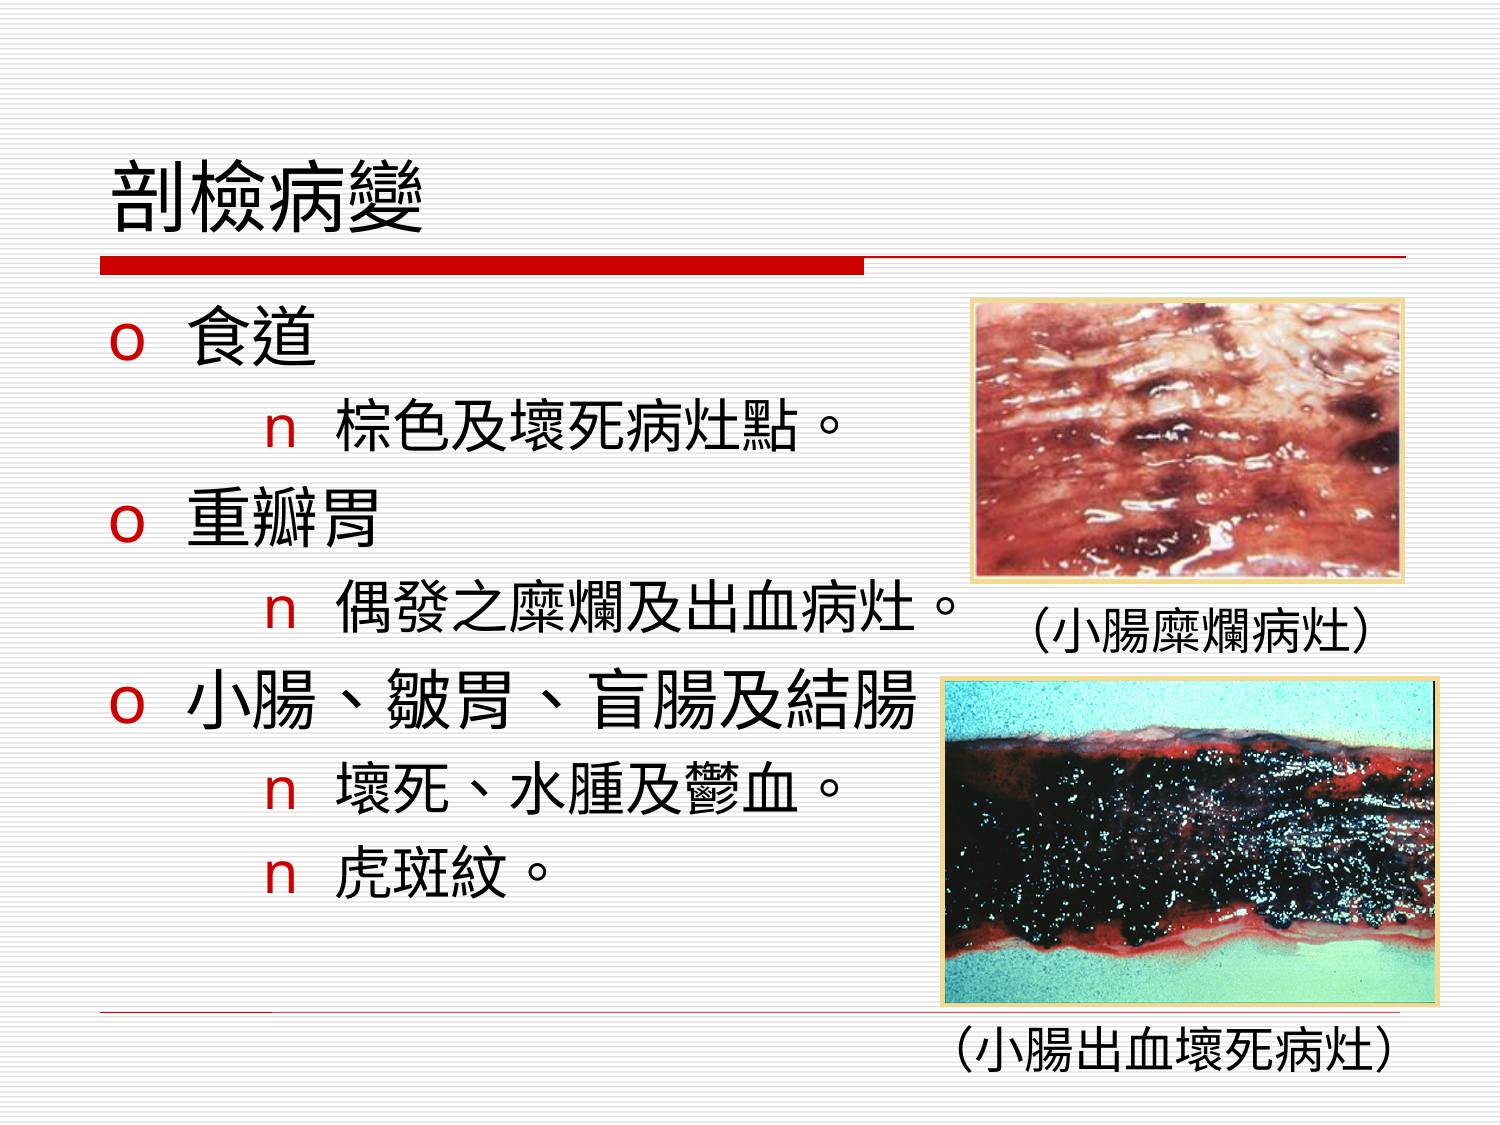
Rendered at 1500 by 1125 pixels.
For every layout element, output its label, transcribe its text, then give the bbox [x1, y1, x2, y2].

text_box （小腸出血壞死病灶） [909, 1011, 1459, 1087]
picture [974, 302, 1401, 579]
title 剖檢病變 [94, 50, 1407, 250]
picture [944, 680, 1435, 1003]
list 食道 棕色及壞死病灶點。 重瓣胃 偶發之糜爛及出血病灶。 小腸、皺胃、盲腸及結腸 壞死、水腫及鬱血。 虎斑紋。 [92, 287, 1406, 988]
text_box （小腸糜爛病灶） [986, 591, 1436, 667]
